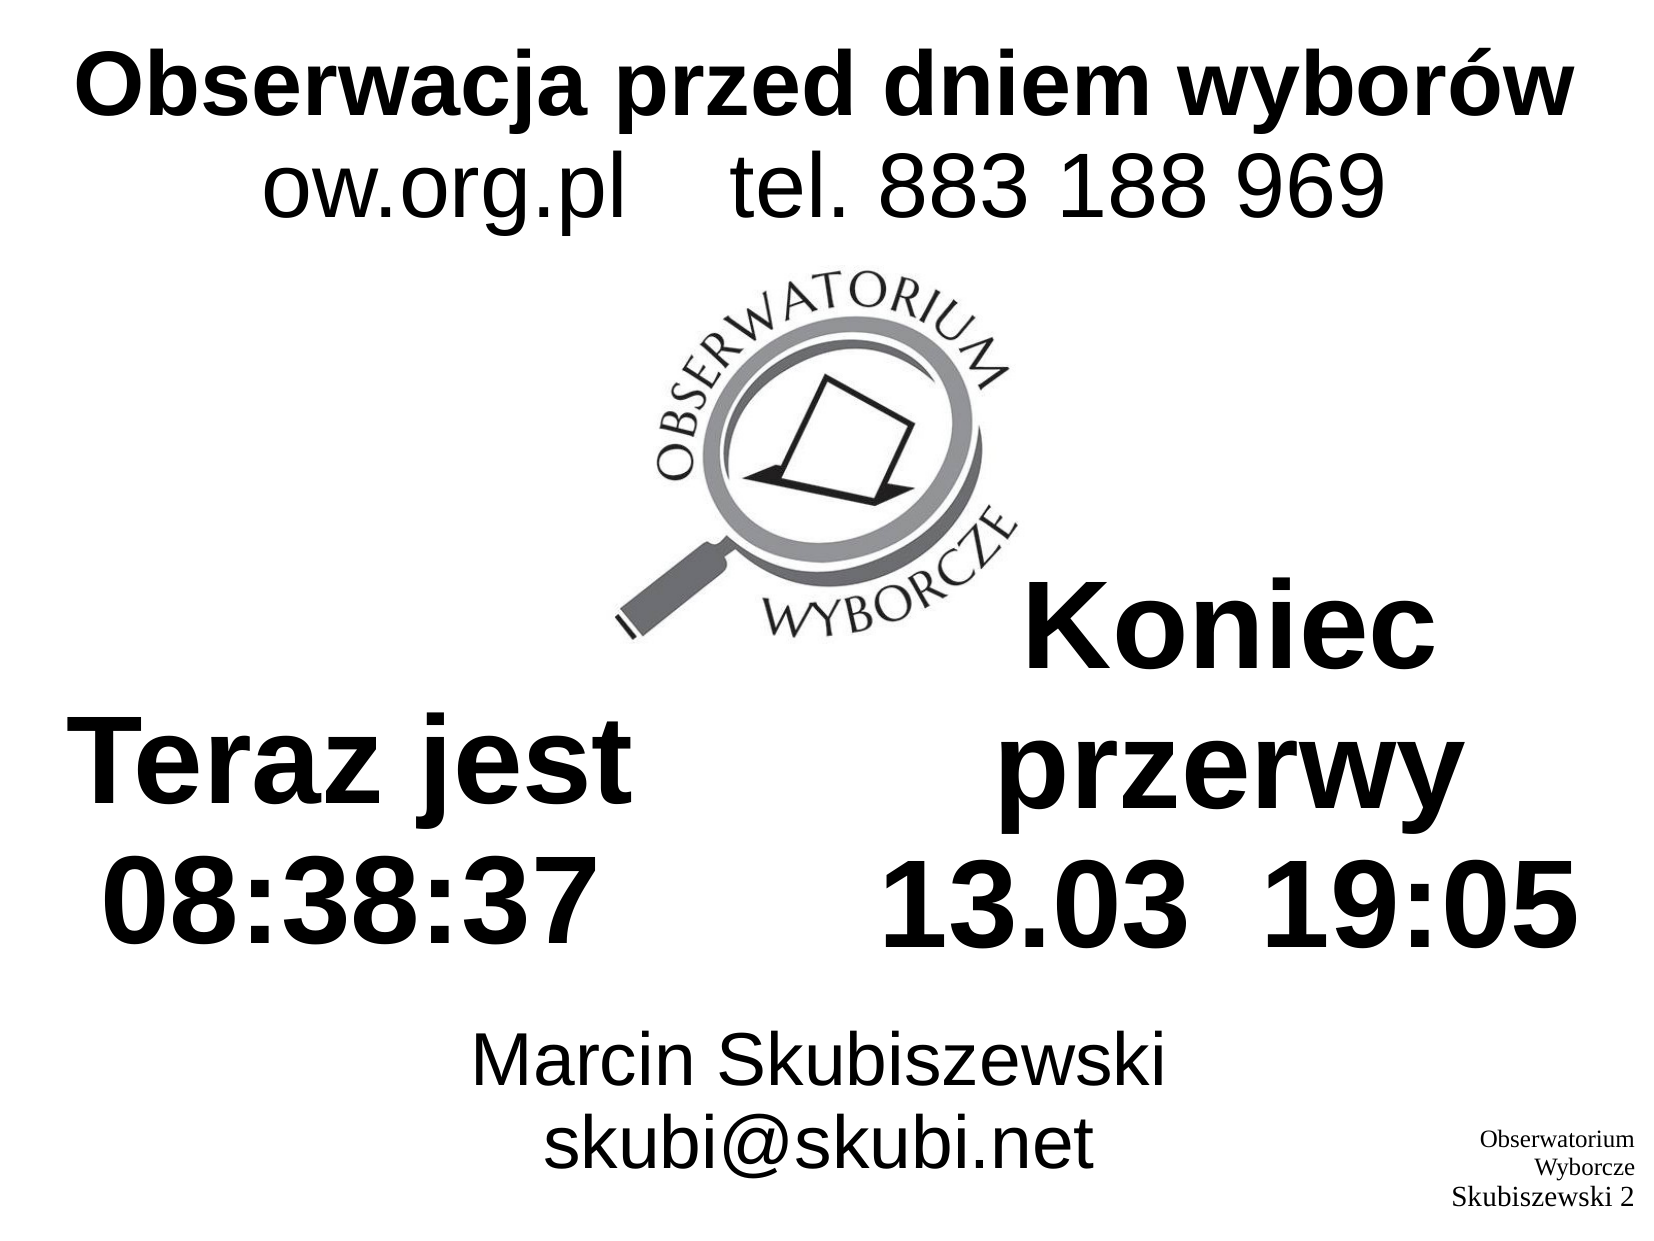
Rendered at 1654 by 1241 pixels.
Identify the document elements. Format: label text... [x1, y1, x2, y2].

title Koniec przerwy 13.03 19:05 [855, 555, 1606, 975]
title Obserwacja przed dniem wyborów ow.org.pl tel. 883 188 969 [15, 30, 1636, 241]
picture [480, 265, 1156, 646]
title Marcin Skubiszewski skubi@skubi.net [75, 1016, 1564, 1186]
title Teraz jest 16:19:46 [28, 690, 673, 970]
